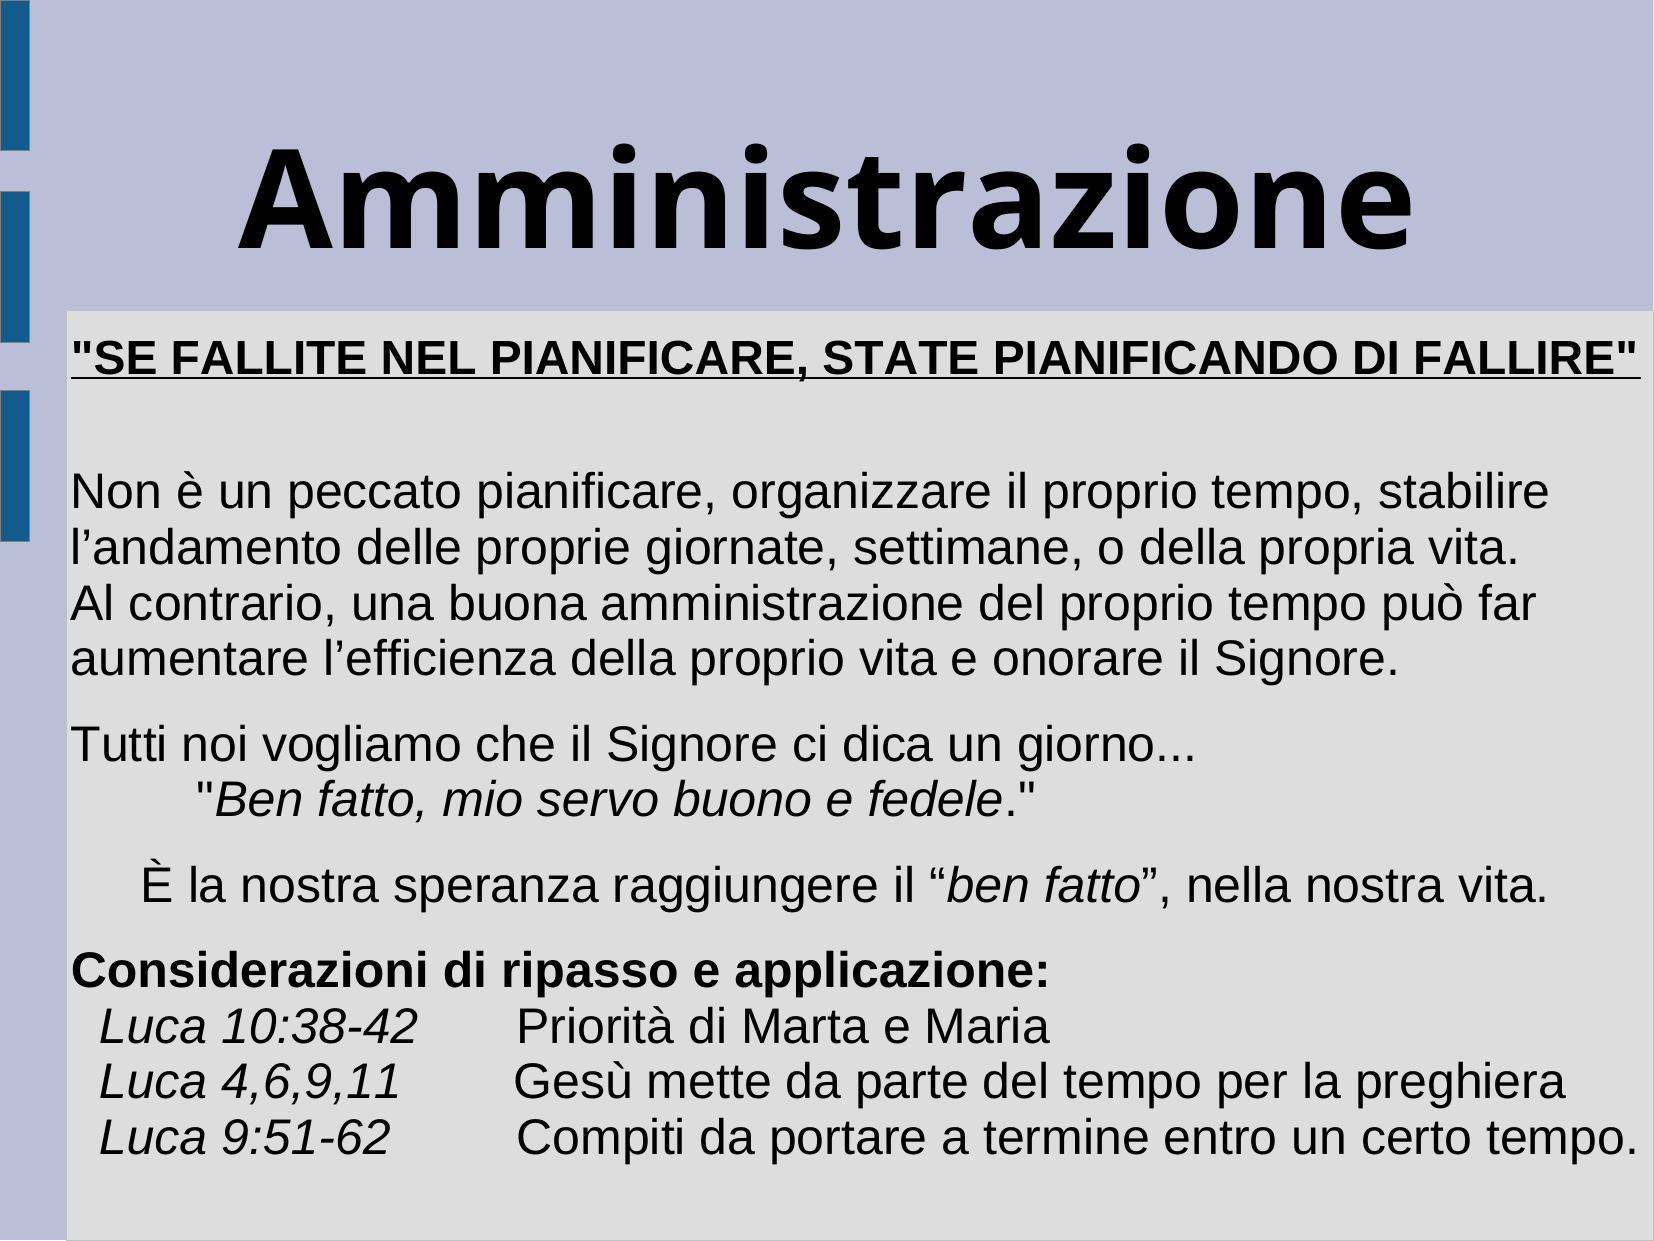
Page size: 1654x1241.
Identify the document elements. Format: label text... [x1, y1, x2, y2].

list "SE FALLITE NEL PIANIFICARE, STATE PIANIFICANDO DI FALLIRE" Non è un peccato pianificare, organizzare il proprio tempo, stabilire l’andamento delle proprie giornate, settimane, o della propria vita. Al contrario, una buona amministrazione del proprio tempo può far aumentare l’efficienza della proprio vita e onorare il Signore. Tutti noi vogliamo che il Signore ci dica un giorno... "Ben fatto, mio servo buono e fedele." È la nostra speranza raggiungere il “ben fatto”, nella nostra vita. Considerazioni di ripasso e applicazione: Luca 10:38-42 Priorità di Marta e Maria Luca 4,6,9,11 Gesù mette da parte del tempo per la preghiera Luca 9:51-62 Compiti da portare a termine entro un certo tempo. [70, 330, 1654, 1241]
title Amministrazione [121, 83, 1534, 306]
